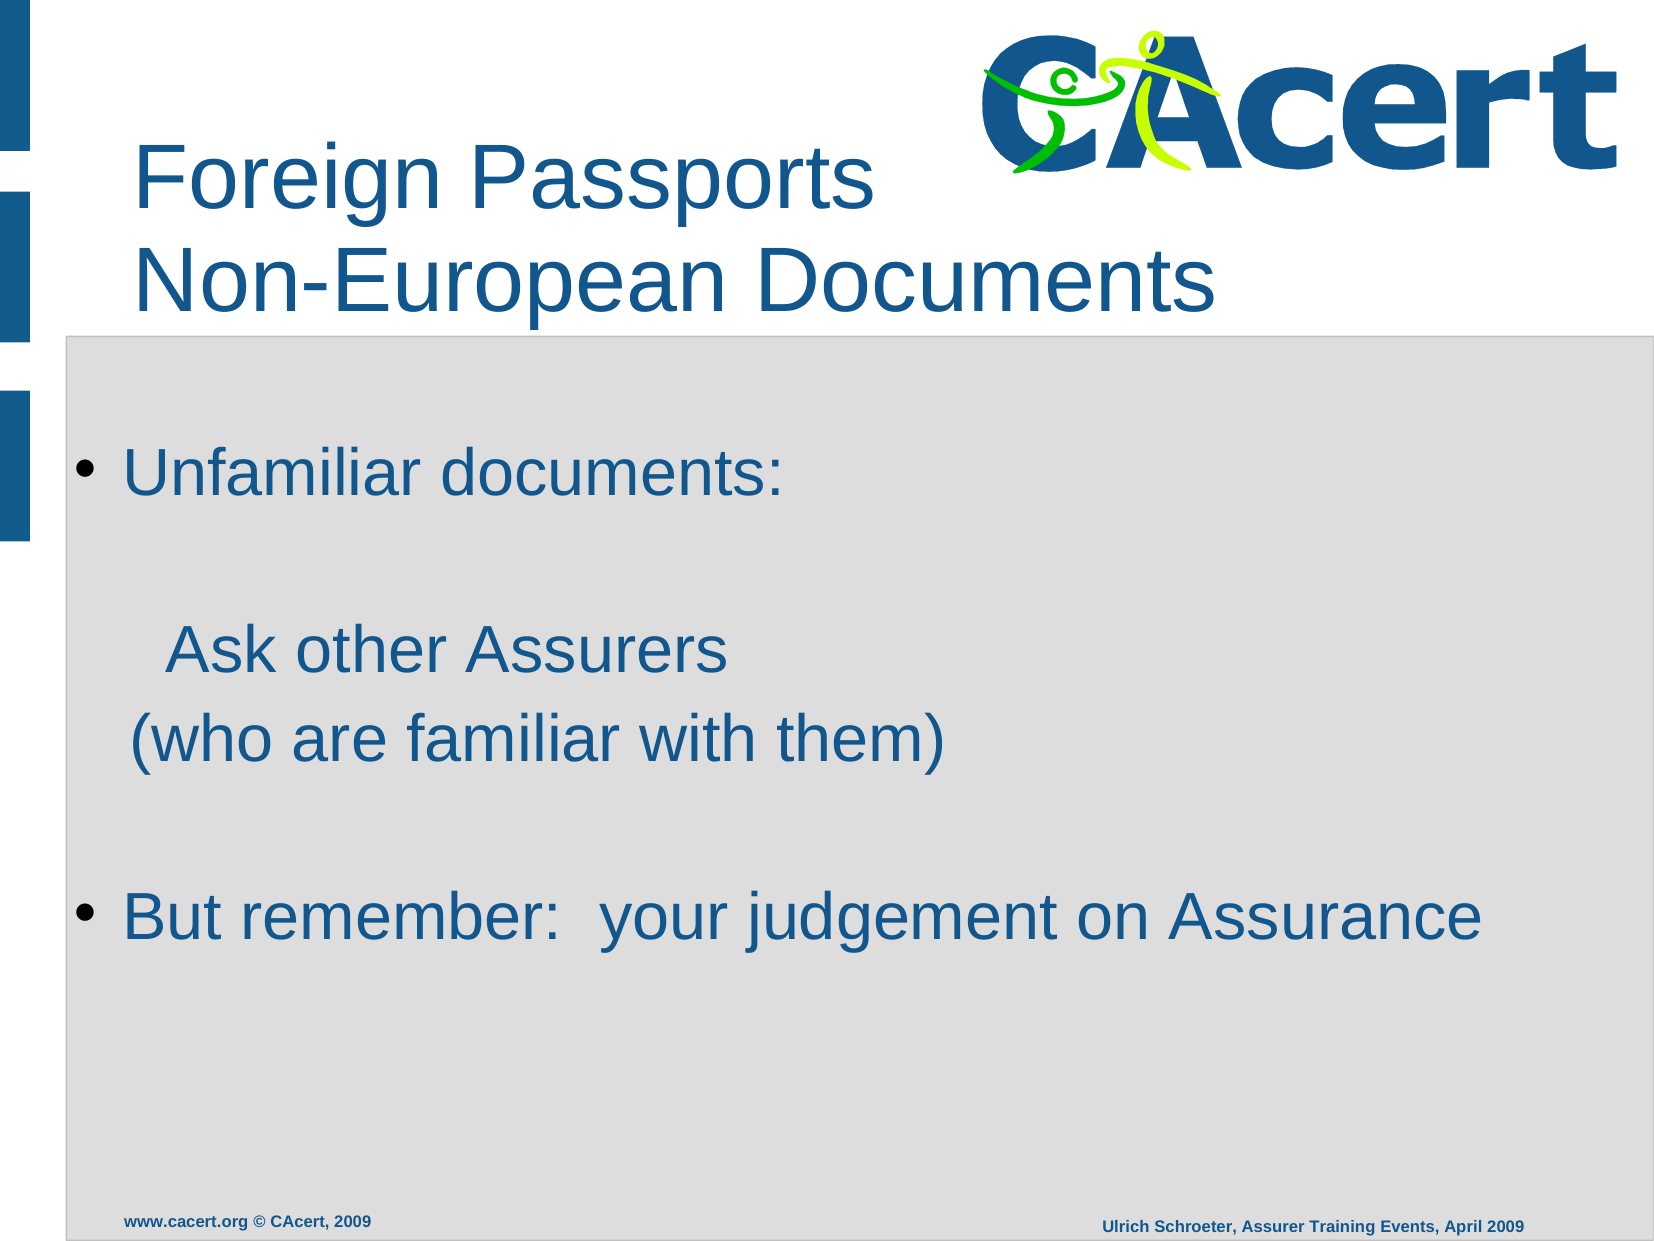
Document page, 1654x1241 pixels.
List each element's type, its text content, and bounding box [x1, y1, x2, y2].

text_box Foreign Passports Non-European Documents [118, 118, 1235, 339]
text_box Unfamiliar documents: Ask other Assurers (who are familiar with them) But remember: your judgement on Assurance [59, 413, 1493, 961]
